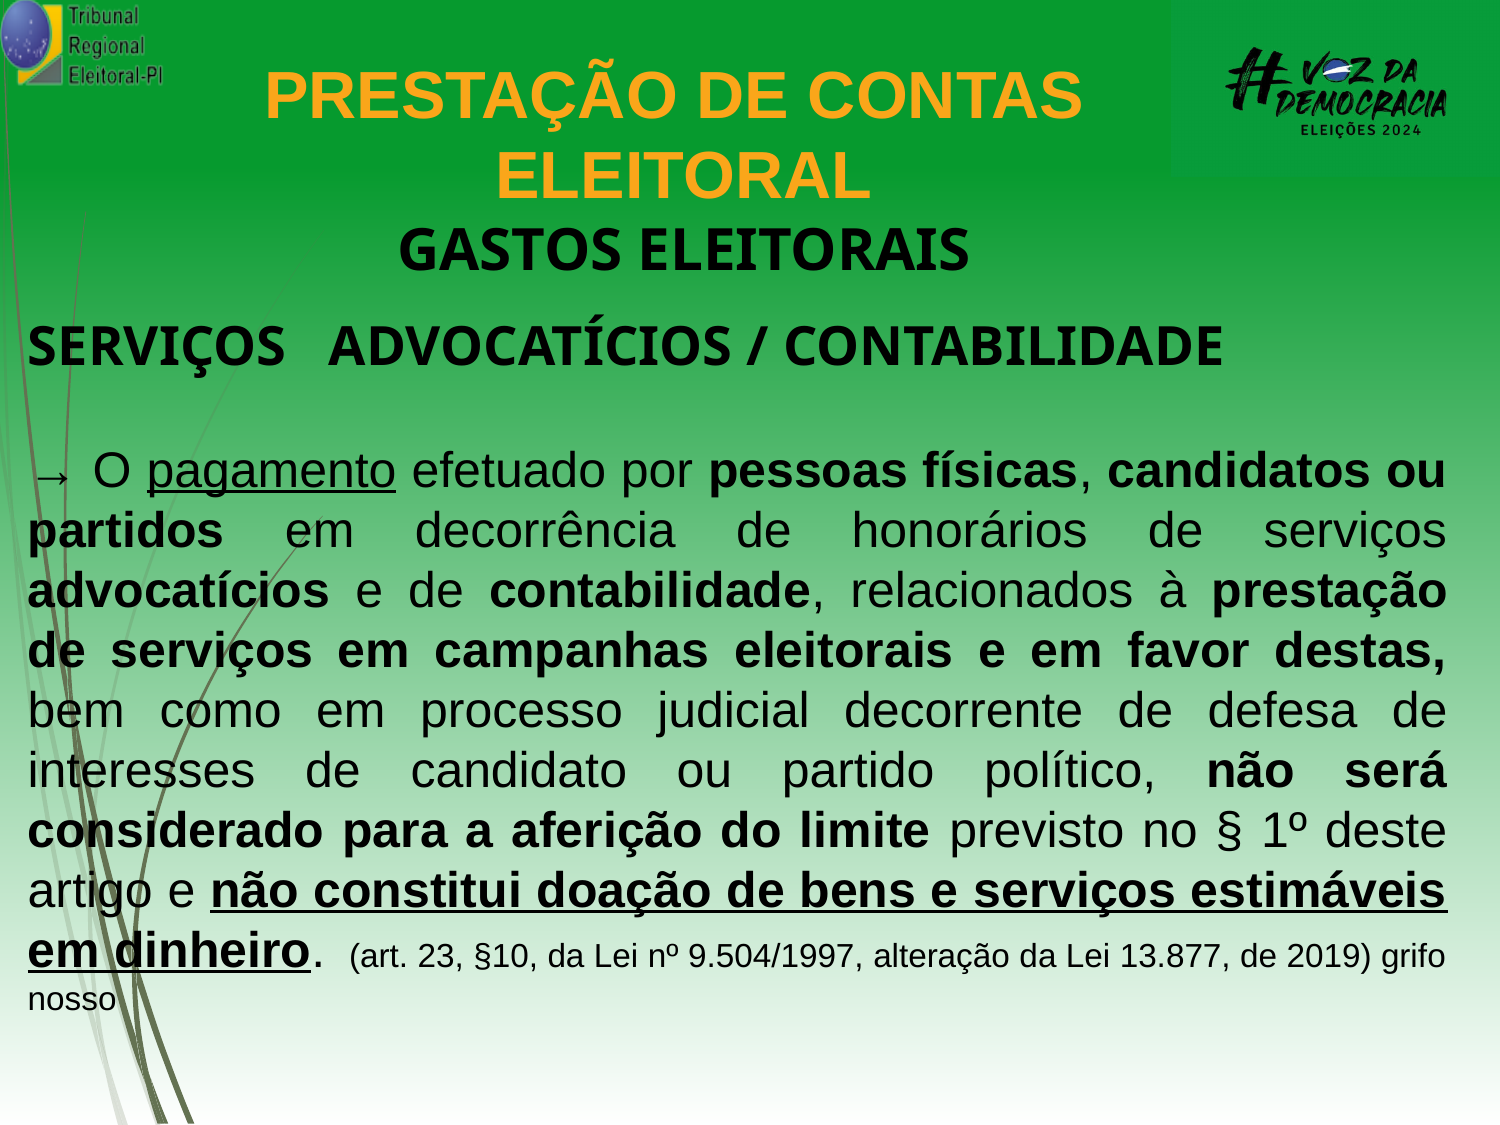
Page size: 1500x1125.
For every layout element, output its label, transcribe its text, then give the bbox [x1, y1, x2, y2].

text_box SERVIÇOS ADVOCATÍCIOS / CONTABILIDADE → O pagamento efetuado por pessoas físicas, candidatos ou partidos em decorrência de honorários de serviços advocatícios e de contabilidade, relacionados à prestação de serviços em campanhas eleitorais e em favor destas, bem como em processo judicial decorrente de defesa de interesses de candidato ou partido político, não será considerado para a aferição do limite previsto no § 1º deste artigo e não constitui doação de bens e serviços estimáveis em dinheiro. (art. 23, §10, da Lei nº 9.504/1997, alteração da Lei 13.877, de 2019) grifo nosso [12, 259, 1463, 1038]
picture [1171, 0, 1500, 177]
picture [0, 0, 177, 94]
text_box PRESTAÇÃO DE CONTAS ELEITORAL GASTOS ELEITORAIS [0, 44, 1368, 258]
